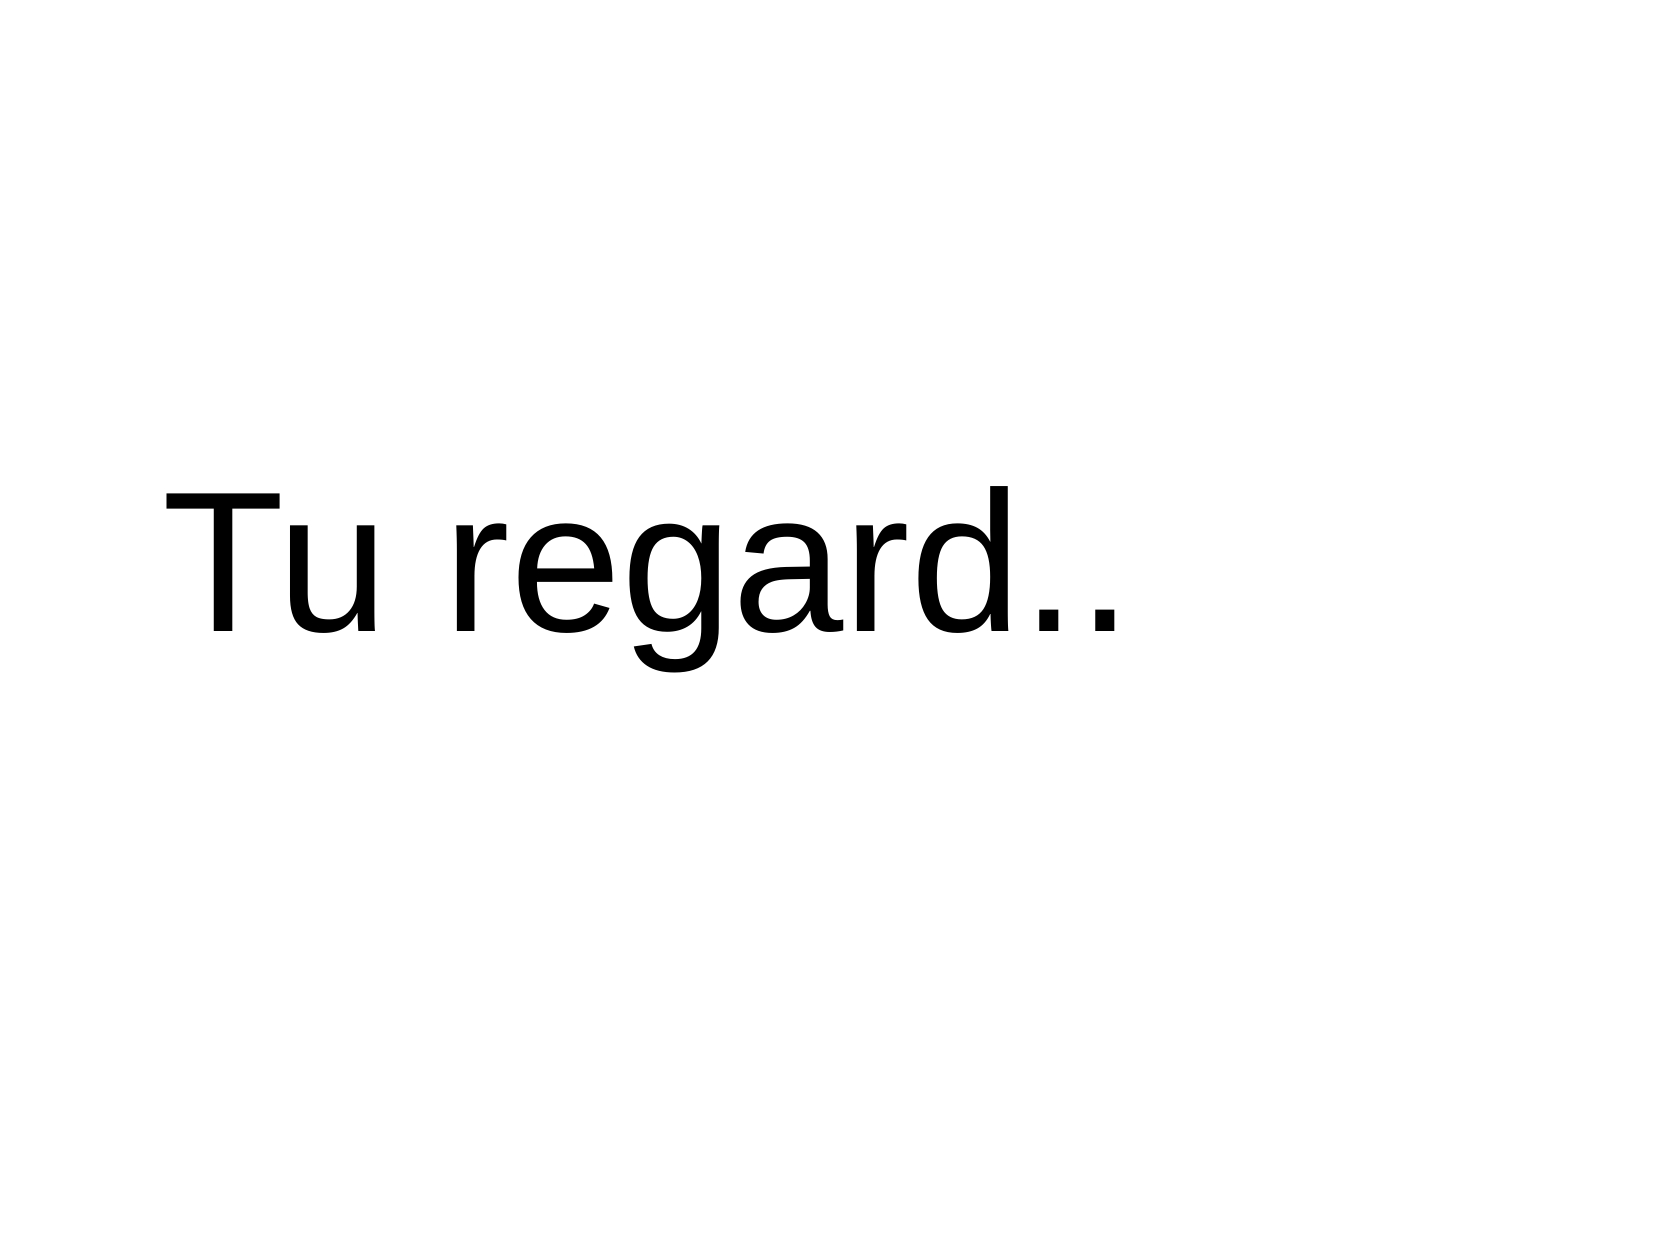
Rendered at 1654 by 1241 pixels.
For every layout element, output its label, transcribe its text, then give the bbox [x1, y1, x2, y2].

text_box Tu regard.. [147, 442, 1418, 682]
